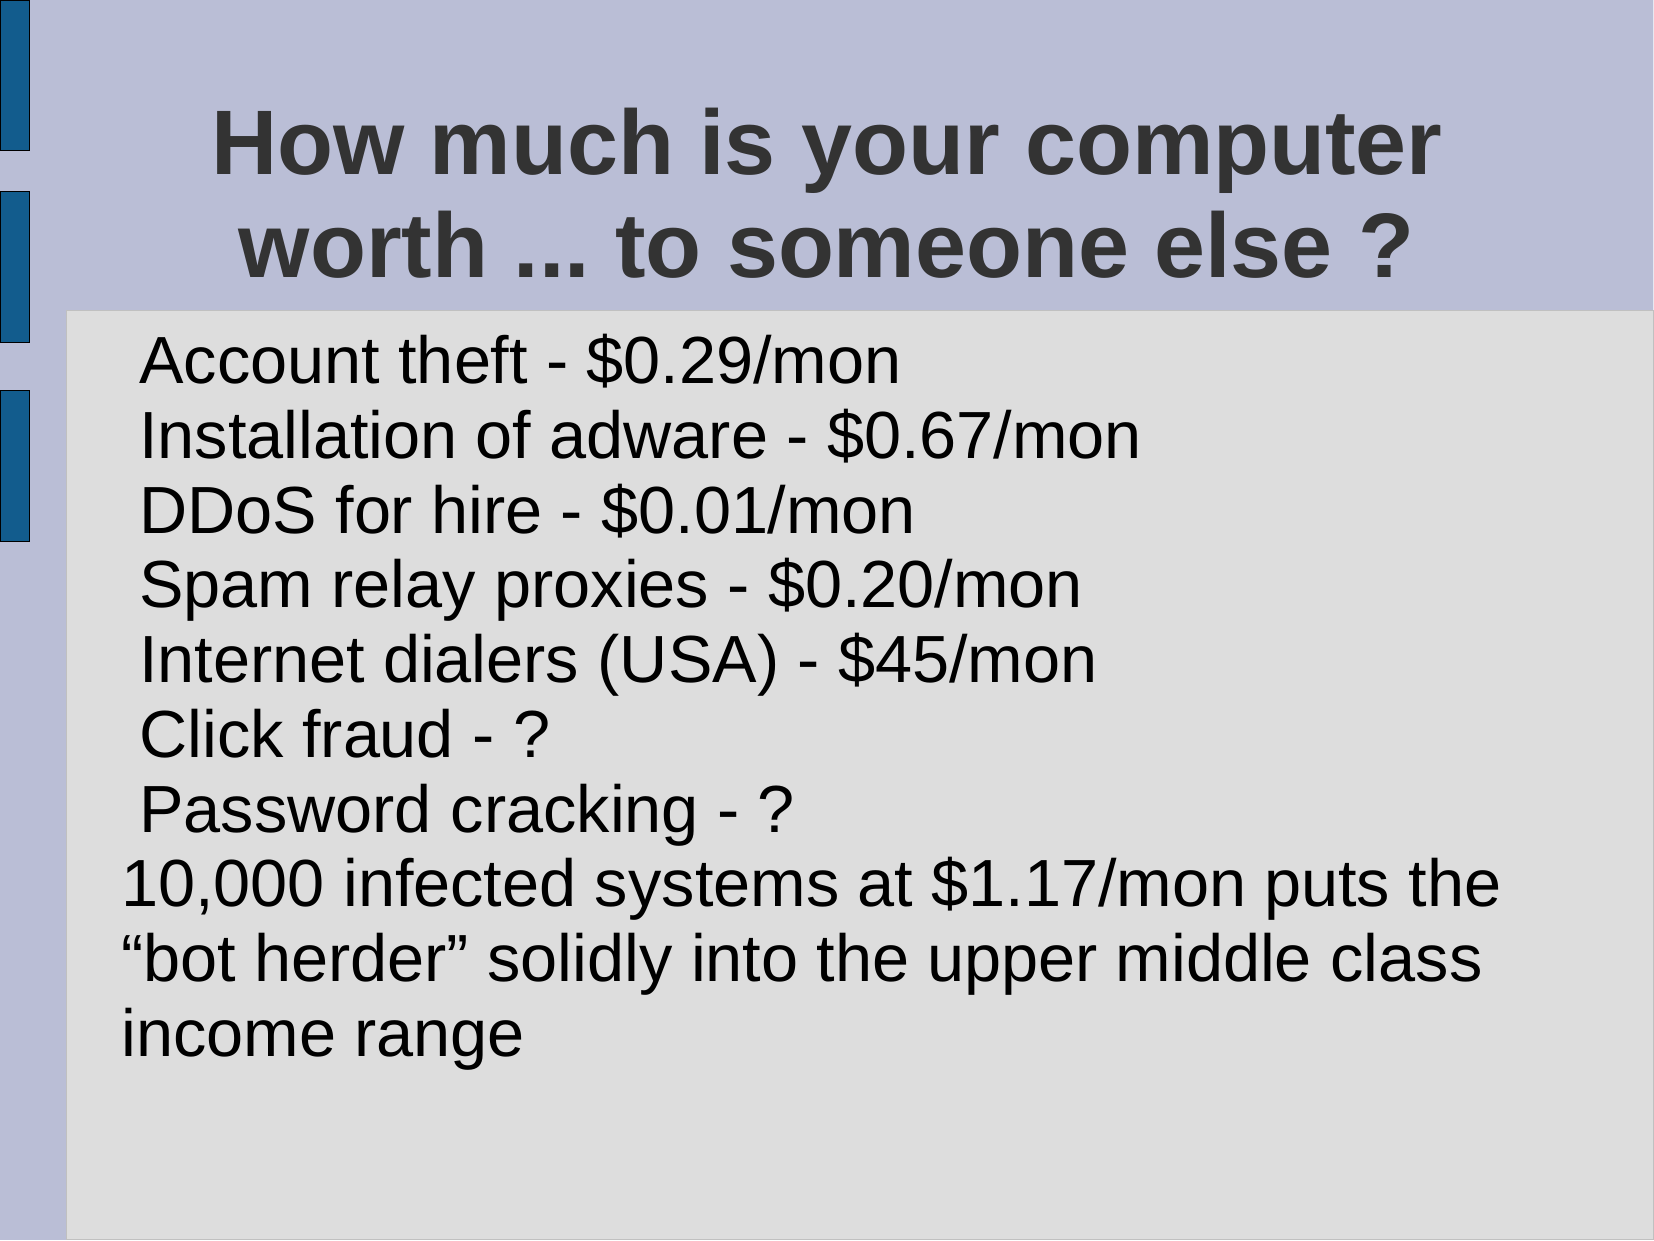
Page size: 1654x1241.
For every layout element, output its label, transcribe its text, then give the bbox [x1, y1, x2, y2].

title How much is your computer worth ... to someone else ? [121, 60, 1534, 323]
list Account theft - $0.29/mon Installation of adware - $0.67/mon DDoS for hire - $0.01/mon Spam relay proxies - $0.20/mon Internet dialers (USA) - $45/mon Click fraud - ? Password cracking - ? 10,000 infected systems at $1.17/mon puts the “bot herder” solidly into the upper middle class income range [121, 323, 1534, 1240]
